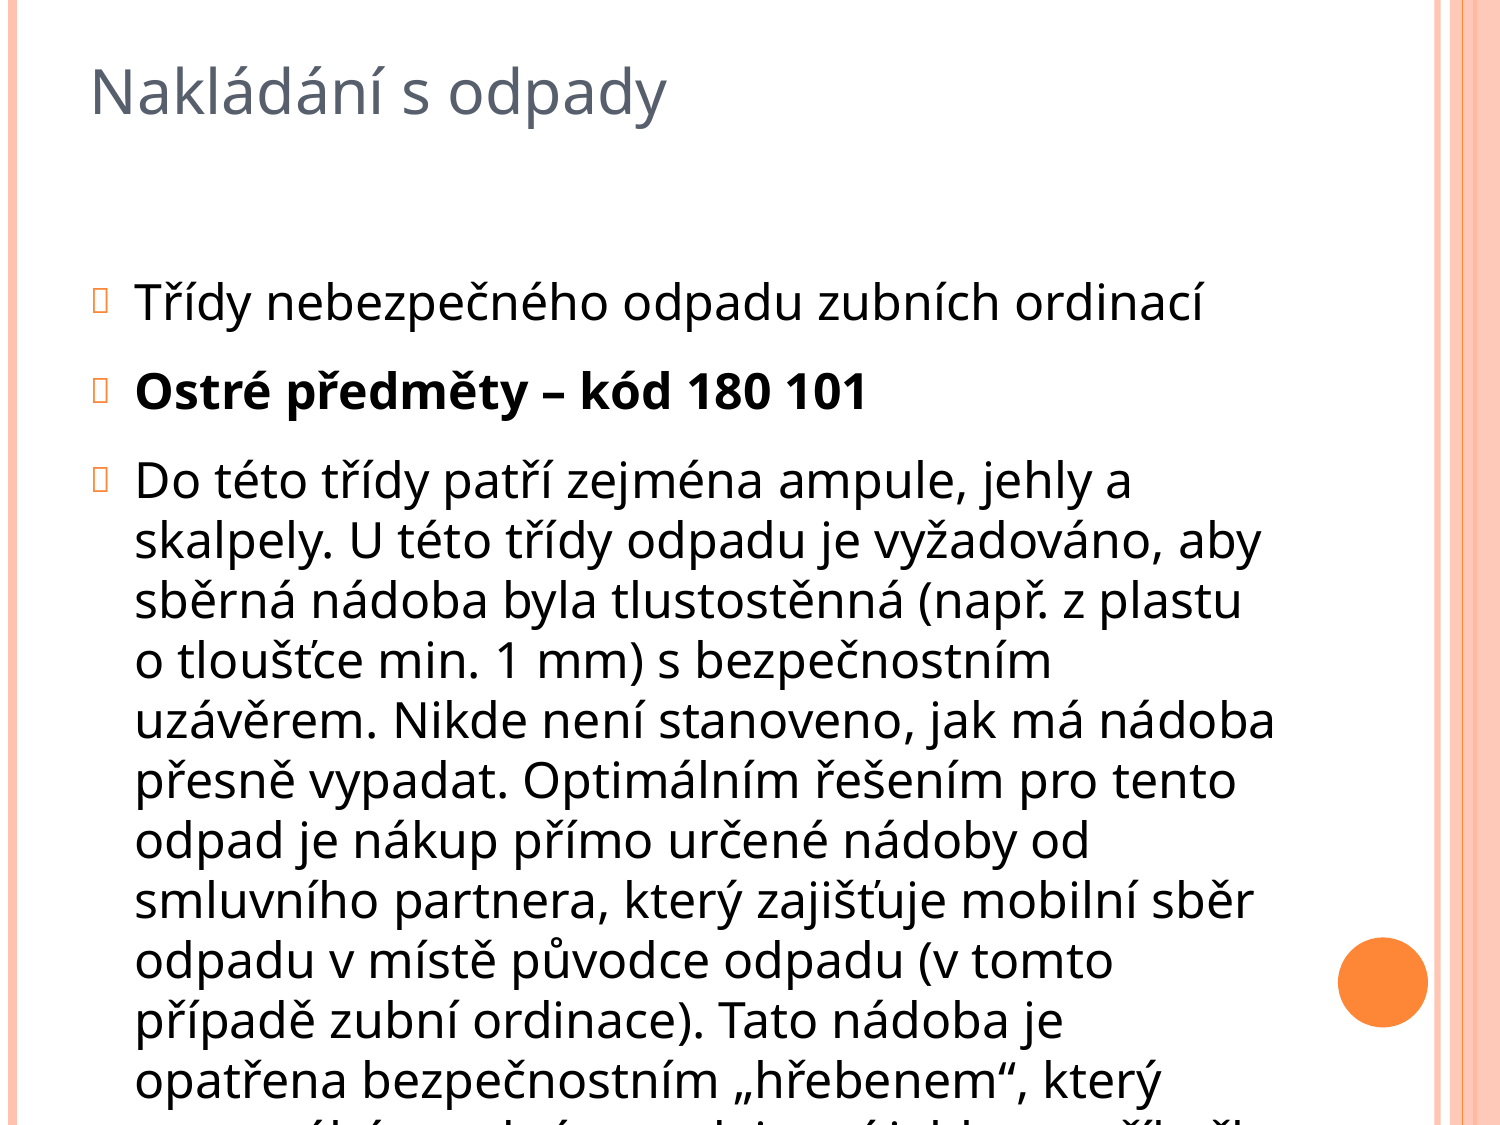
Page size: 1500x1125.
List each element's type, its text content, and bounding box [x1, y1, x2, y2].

title Nakládání s odpady [75, 45, 1300, 233]
list Třídy nebezpečného odpadu zubních ordinací Ostré předměty – kód 180 101 Do této třídy patří zejména ampule, jehly a skalpely. U této třídy odpadu je vyžadováno, aby sběrná nádoba byla tlustostěnná (např. z plastu o tloušťce min. 1 mm) s bezpečnostním uzávěrem. Nikde není stanoveno, jak má nádoba přesně vypadat. Optimálním řešením pro tento odpad je nákup přímo určené nádoby od smluvního partnera, který zajišťuje mobilní sběr odpadu v místě původce odpadu (v tomto případě zubní ordinace). Tato nádoba je opatřena bezpečnostním „hřebenem“, který napomáhá snadnému odejmutí jehly ze stříkačky bez zranění pracovníka a zároveň zamezuje nechtěnému vysypání obsahu nádoby. [75, 262, 1300, 1062]
